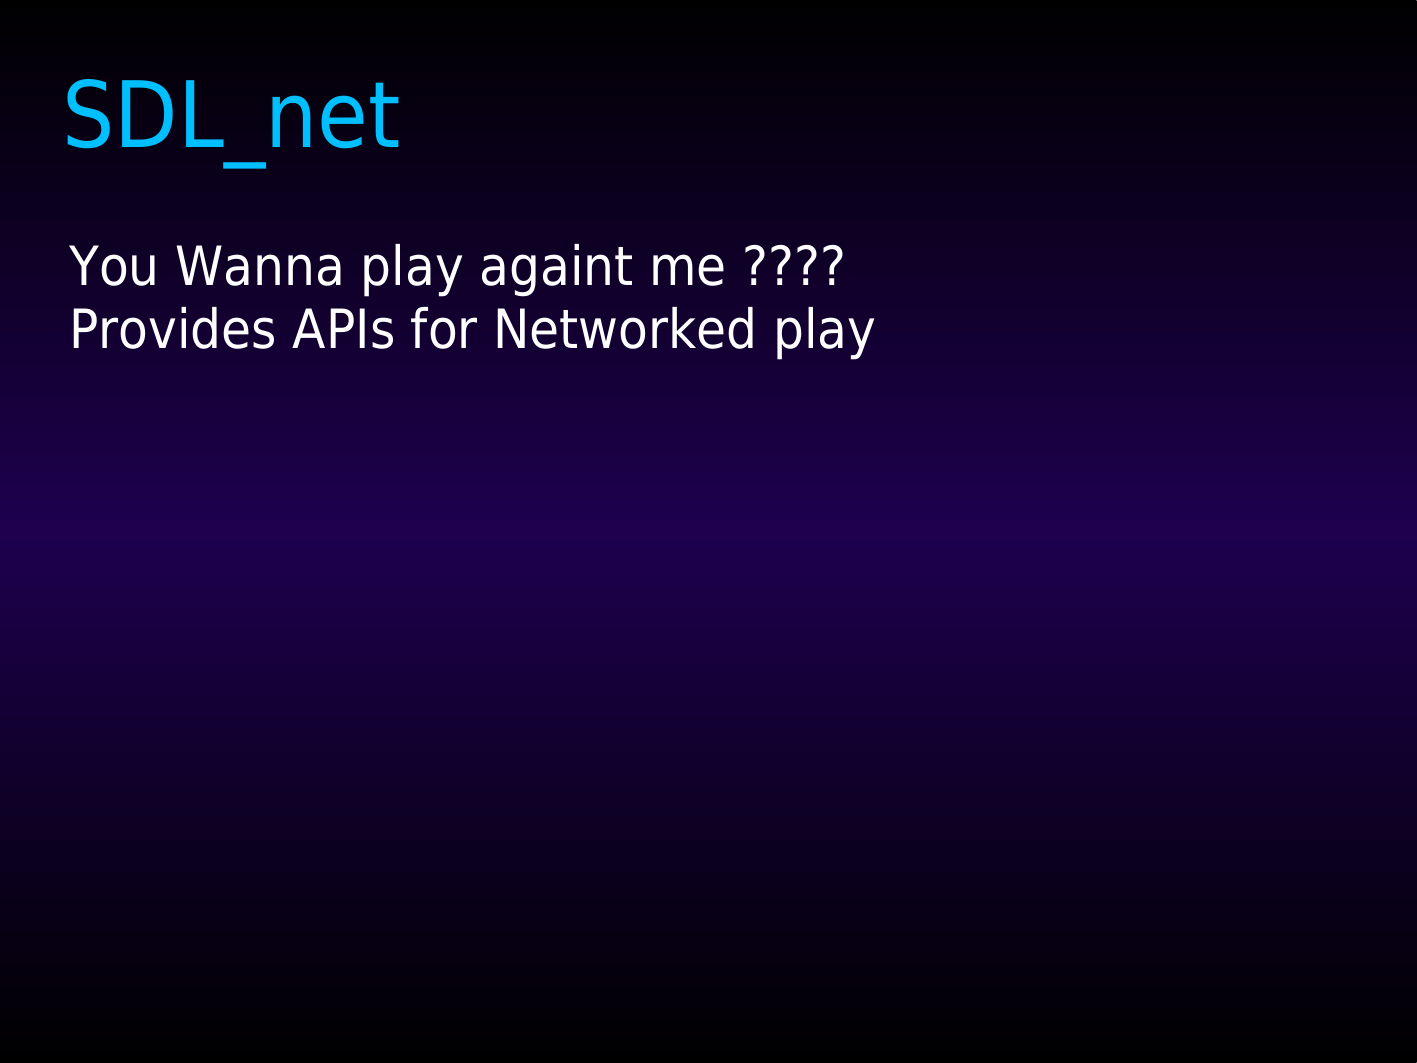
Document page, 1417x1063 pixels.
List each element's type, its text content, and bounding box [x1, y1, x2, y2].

text_box SDL_net [62, 62, 1334, 170]
text_box You Wanna play againt me ???? Provides APIs for Networked play [69, 234, 1341, 384]
